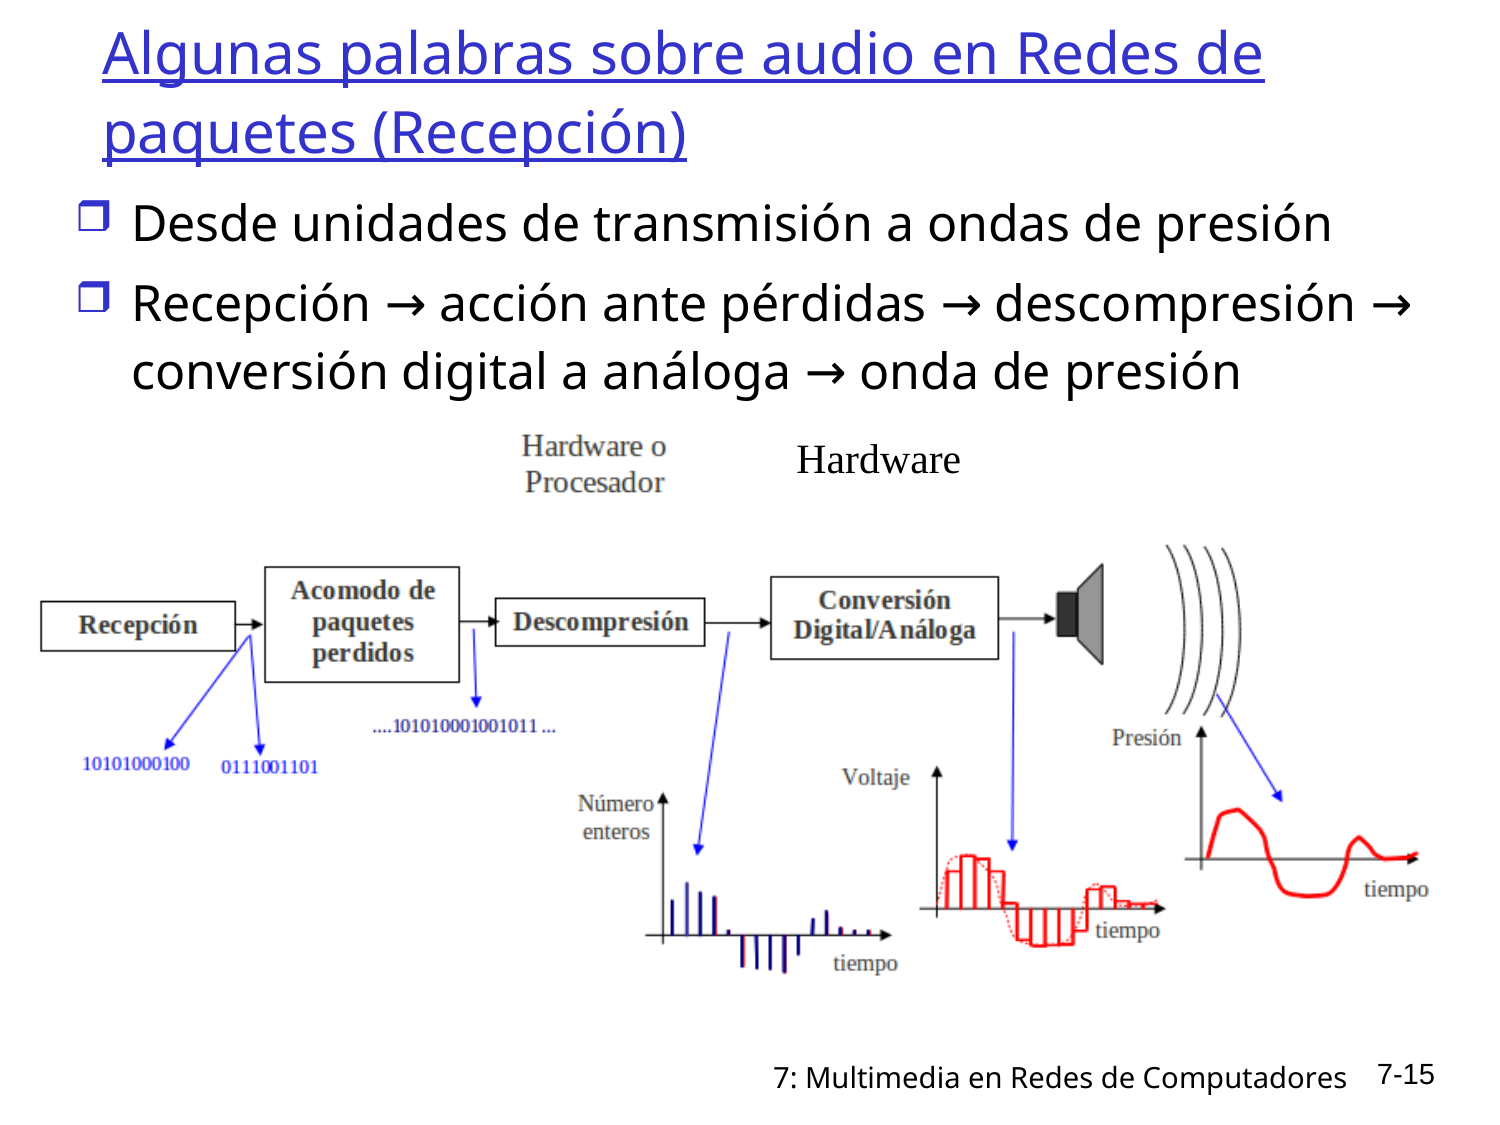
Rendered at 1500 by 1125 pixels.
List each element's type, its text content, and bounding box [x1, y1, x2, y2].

title Algunas palabras sobre audio en Redes de paquetes (Recepción) [87, 12, 1363, 171]
picture [29, 412, 1449, 999]
list Desde unidades de transmisión a ondas de presión Recepción → acción ante pérdidas → descompresión → conversión digital a análoga → onda de presión [75, 187, 1463, 1013]
text_box Hardware [781, 424, 1017, 509]
